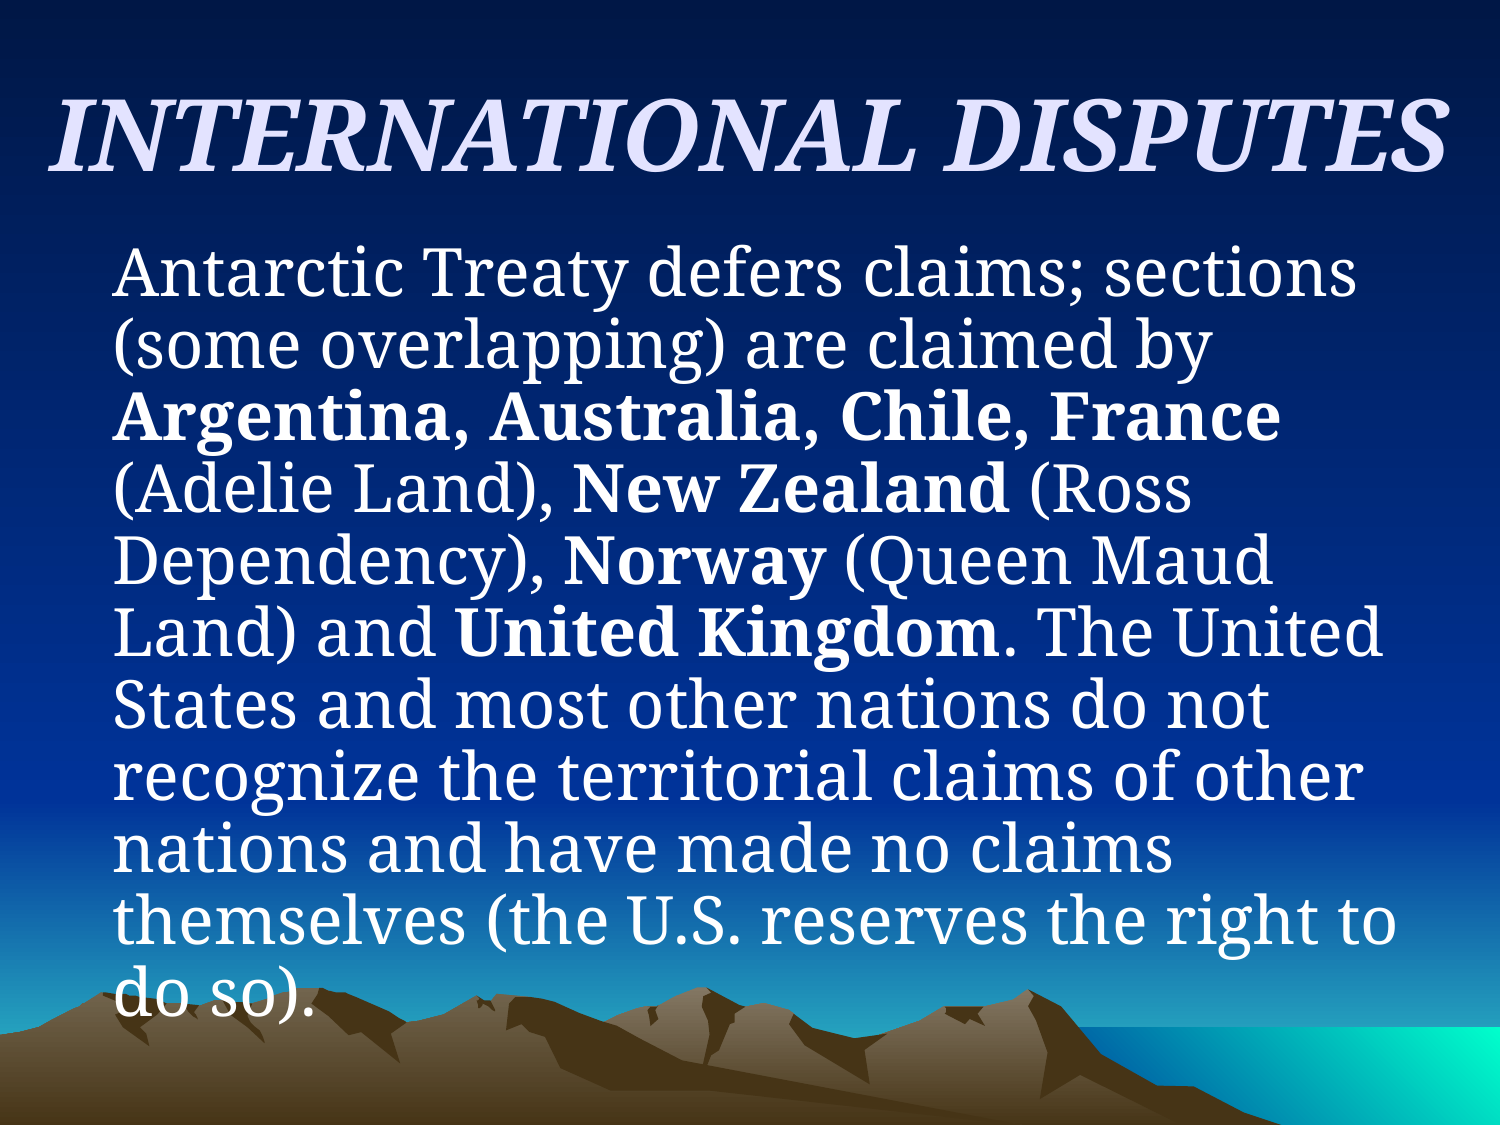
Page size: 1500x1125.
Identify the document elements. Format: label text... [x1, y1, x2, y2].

title INTERNATIONAL DISPUTES [29, 37, 1471, 225]
list Antarctic Treaty defers claims; sections (some overlapping) are claimed by Argentina, Australia, Chile, France (Adelie Land), New Zealand (Ross Dependency), Norway (Queen Maud Land) and United Kingdom. The United States and most other nations do not recognize the territorial claims of other nations and have made no claims themselves (the U.S. reserves the right to do so). [41, 231, 1425, 1040]
